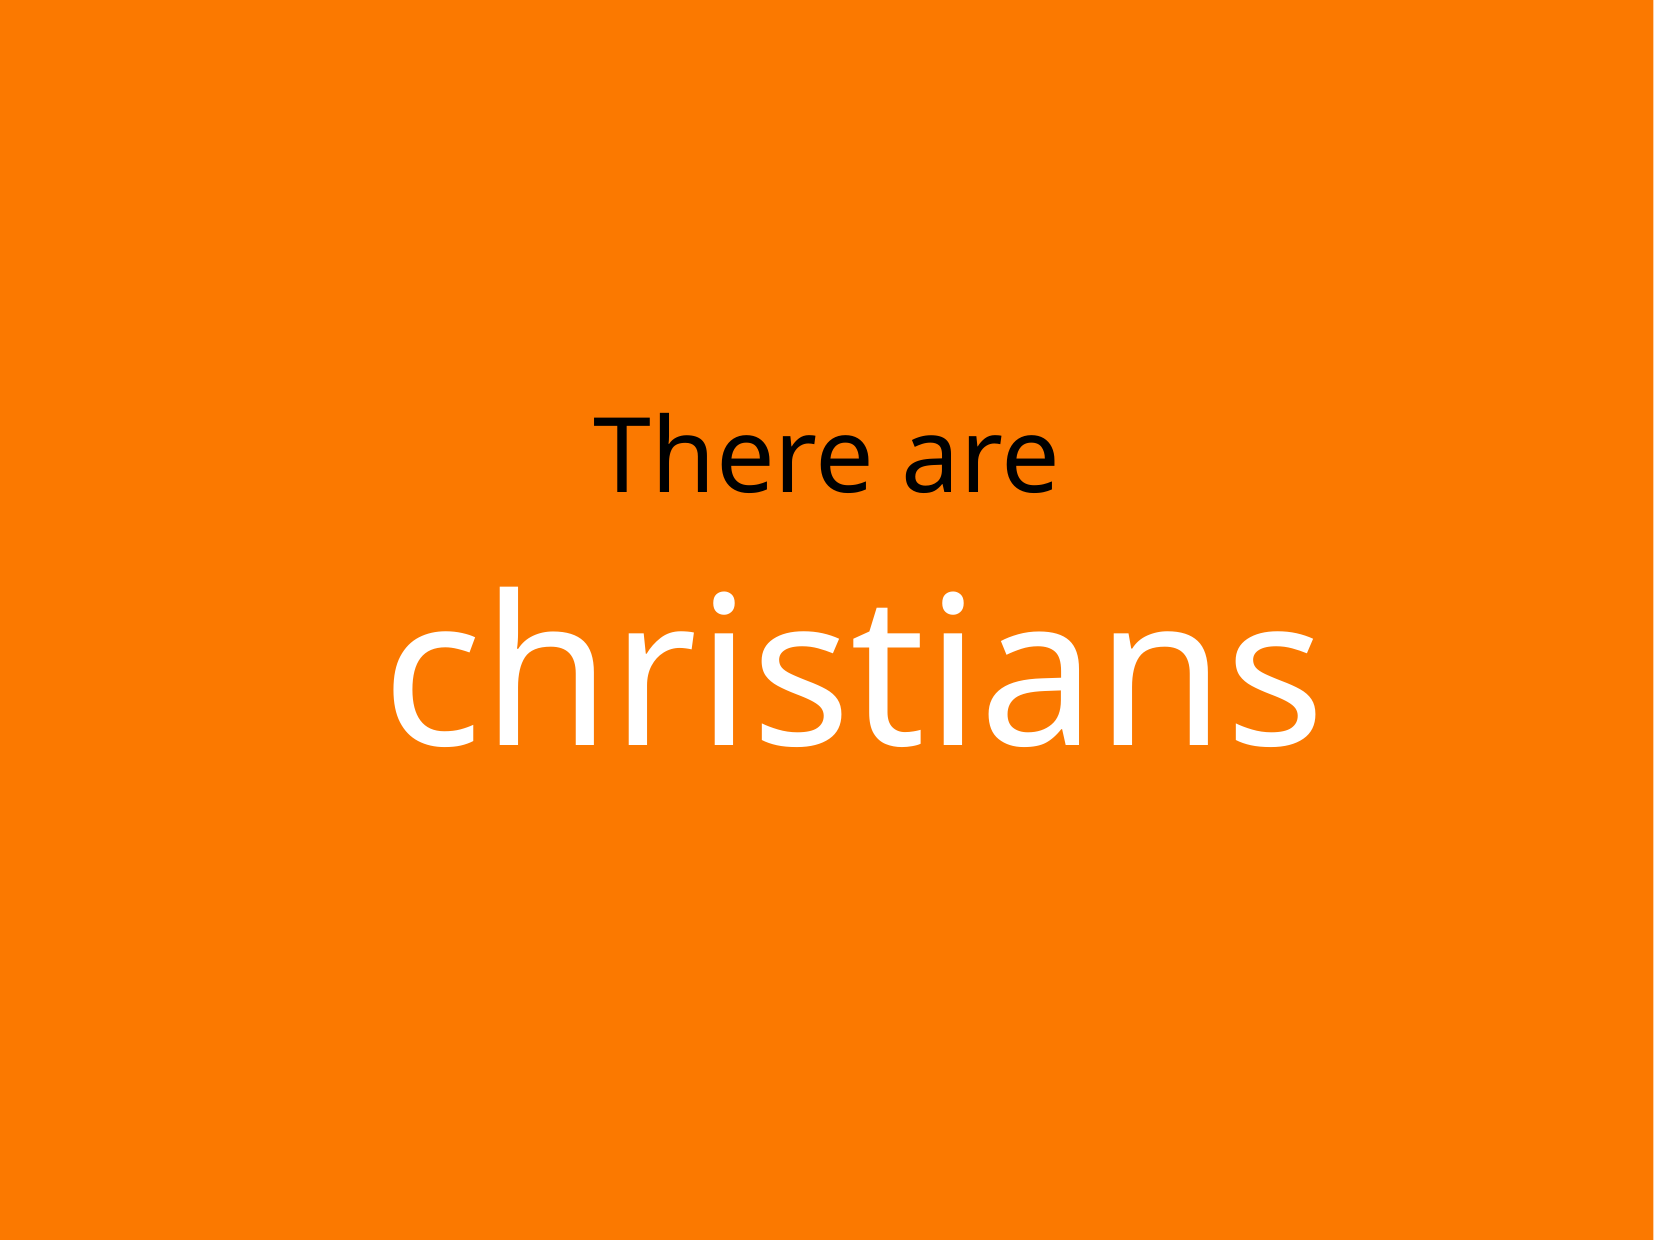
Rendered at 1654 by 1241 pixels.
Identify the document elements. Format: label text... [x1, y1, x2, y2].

text_box There are christians [0, 374, 1654, 814]
